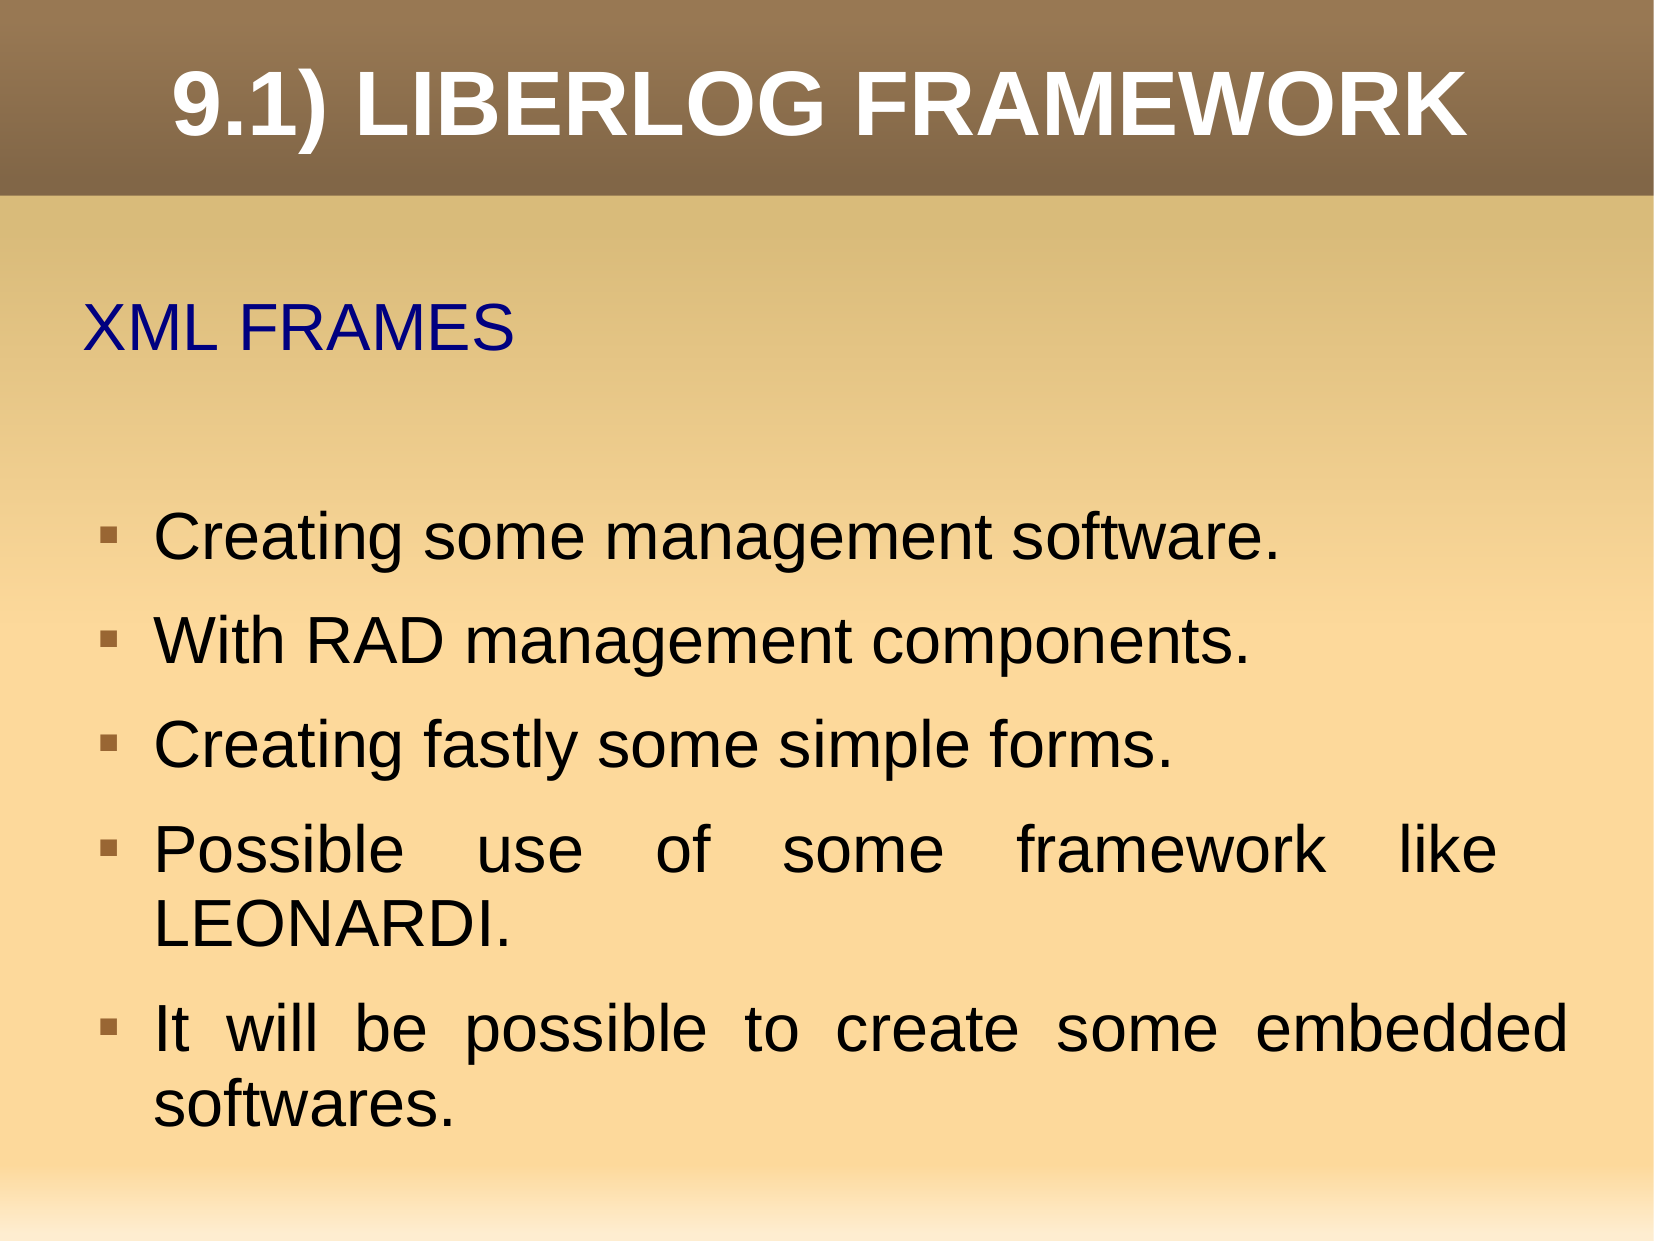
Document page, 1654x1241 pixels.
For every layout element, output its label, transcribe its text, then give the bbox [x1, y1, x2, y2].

list XML FRAMES Creating some management software. With RAD management components. Creating fastly some simple forms. Possible use of some framework like LEONARDI. It will be possible to create some embedded softwares. [82, 290, 1571, 1141]
title 9.1) LIBERLOG FRAMEWORK [76, 0, 1565, 208]
picture [0, 0, 1654, 1241]
